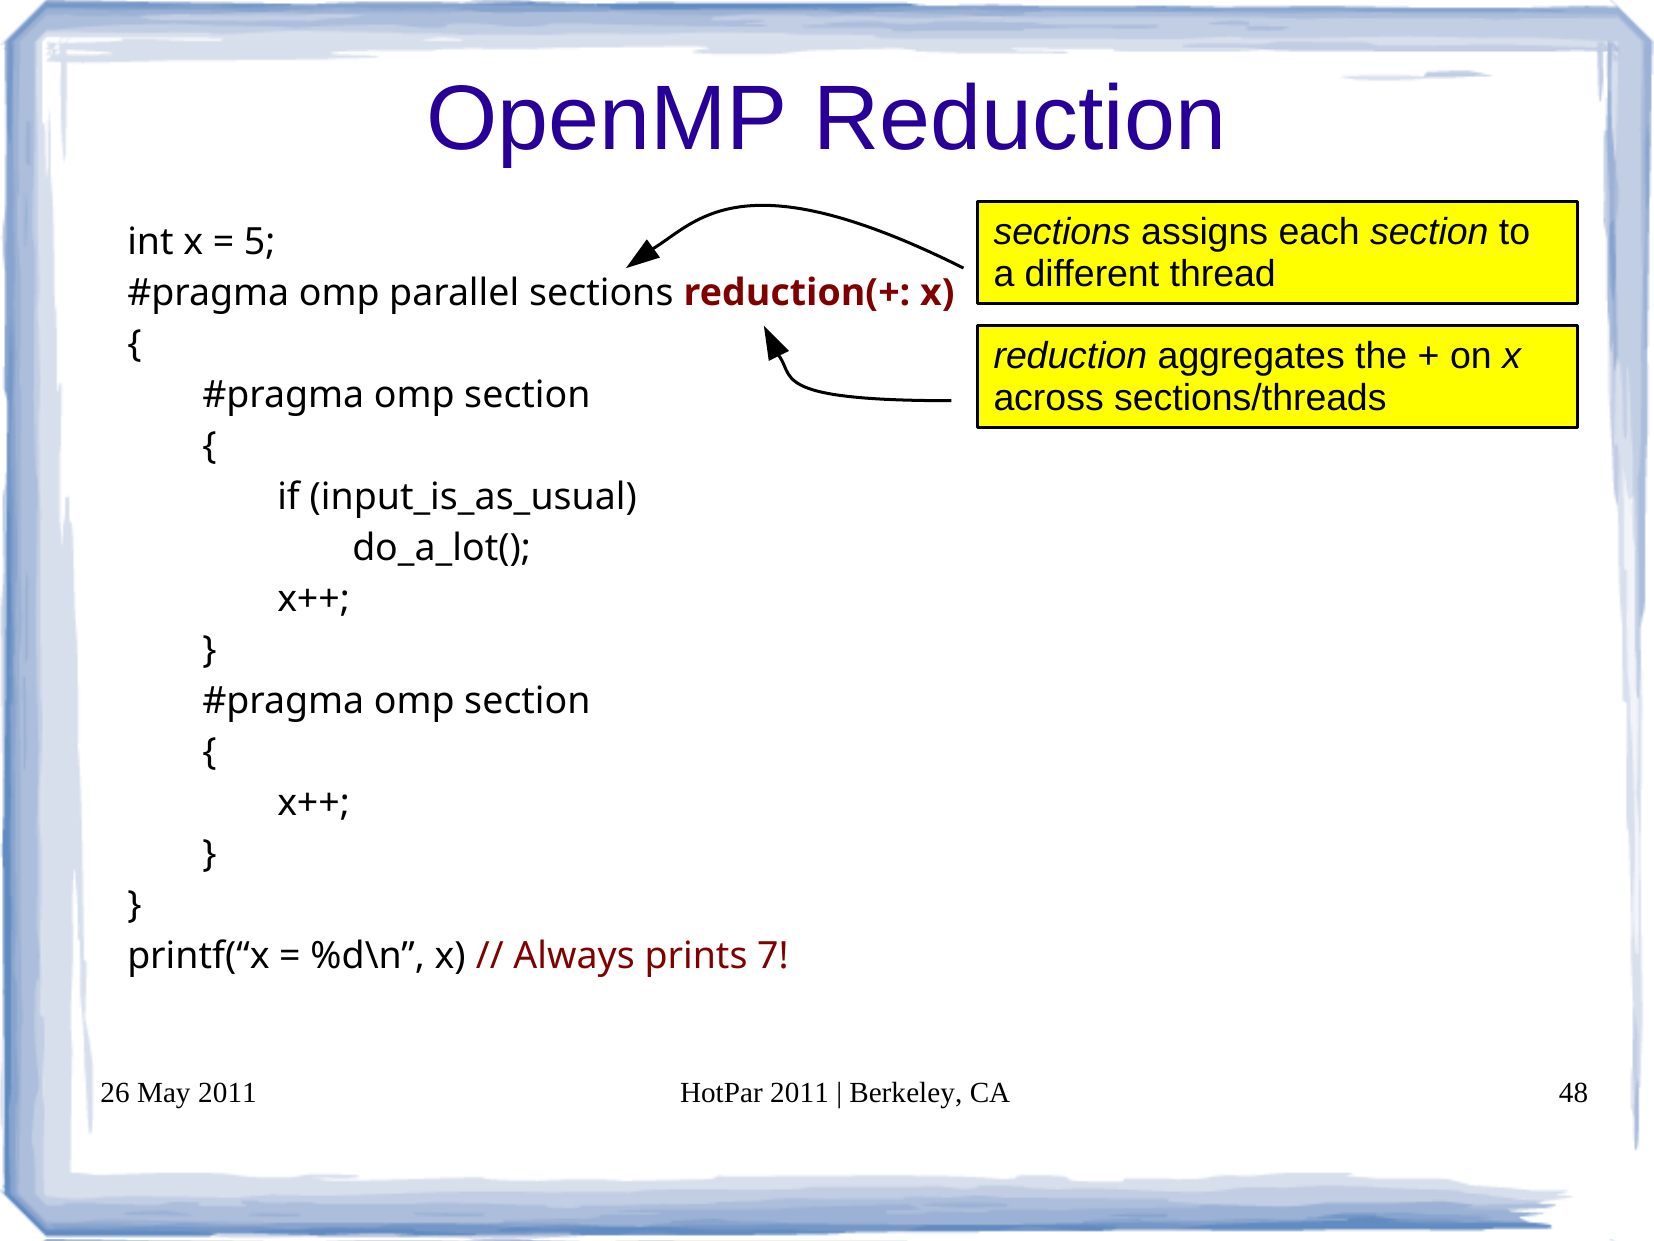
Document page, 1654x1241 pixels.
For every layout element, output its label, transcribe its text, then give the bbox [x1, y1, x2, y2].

text_box reduction aggregates the + on x across sections/threads [977, 325, 1578, 428]
text_box int x = 5; #pragma omp parallel sections reduction(+: x) { #pragma omp section { if (input_is_as_usual) do_a_lot(); x++; } #pragma omp section { x++; } } printf(“x = %d\n”, x) // Always prints 7! [112, 207, 1538, 1007]
text_box sections assigns each section to a different thread [977, 201, 1578, 304]
picture [0, 0, 1654, 1241]
title OpenMP Reduction [82, 66, 1571, 169]
